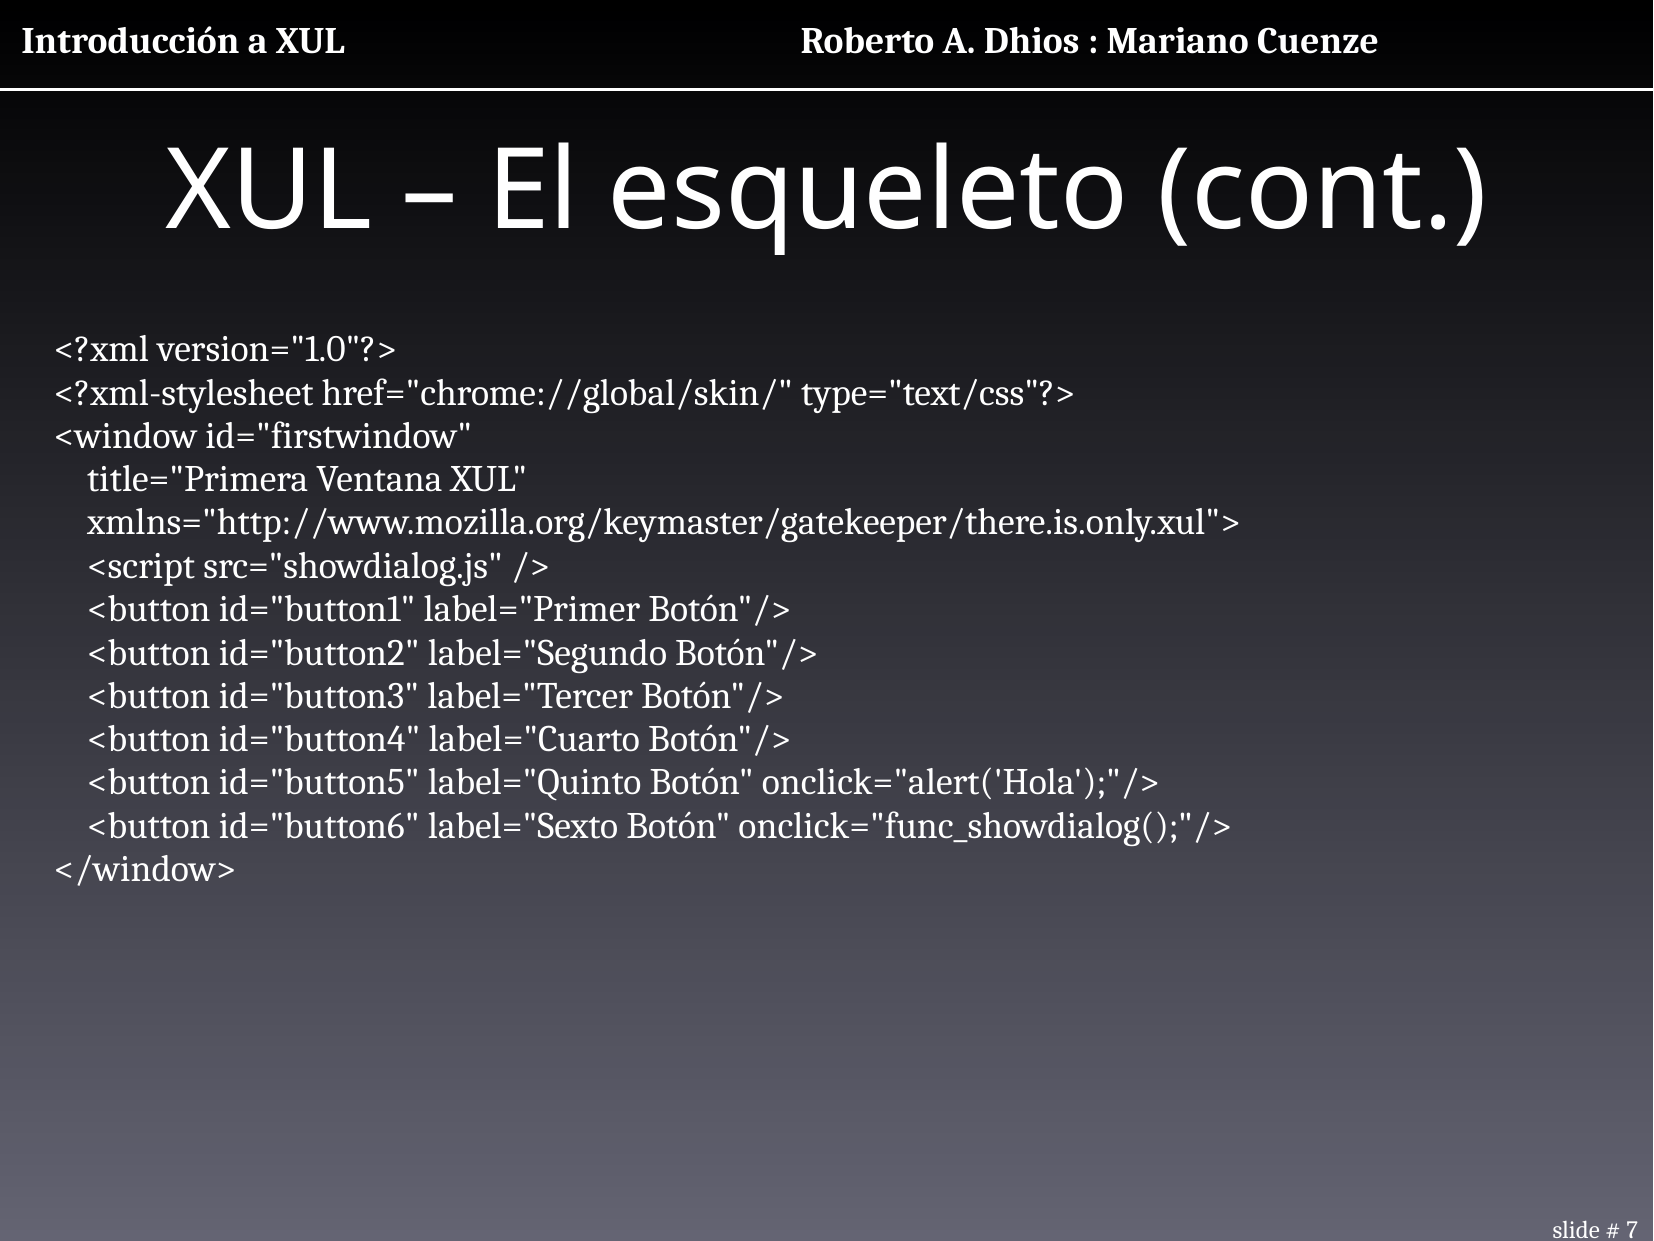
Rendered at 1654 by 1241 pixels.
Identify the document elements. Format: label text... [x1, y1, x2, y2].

text_box <?xml version="1.0"?> <?xml-stylesheet href="chrome://global/skin/" type="text/css"?> <window id="firstwindow" title="Primera Ventana XUL" xmlns="http://www.mozilla.org/keymaster/gatekeeper/there.is.only.xul"> <script src="showdialog.js" /> <button id="button1" label="Primer Botón"/> <button id="button2" label="Segundo Botón"/> <button id="button3" label="Tercer Botón"/> <button id="button4" label="Cuarto Botón"/> <button id="button5" label="Quinto Botón" onclick="alert('Hola');"/> <button id="button6" label="Sexto Botón" onclick="func_showdialog();"/> </window> [39, 320, 1625, 945]
title XUL – El esqueleto (cont.) [29, 91, 1625, 281]
text_box Introducción a XUL Roberto A. Dhios : Mariano Cuenze [6, 12, 1653, 71]
